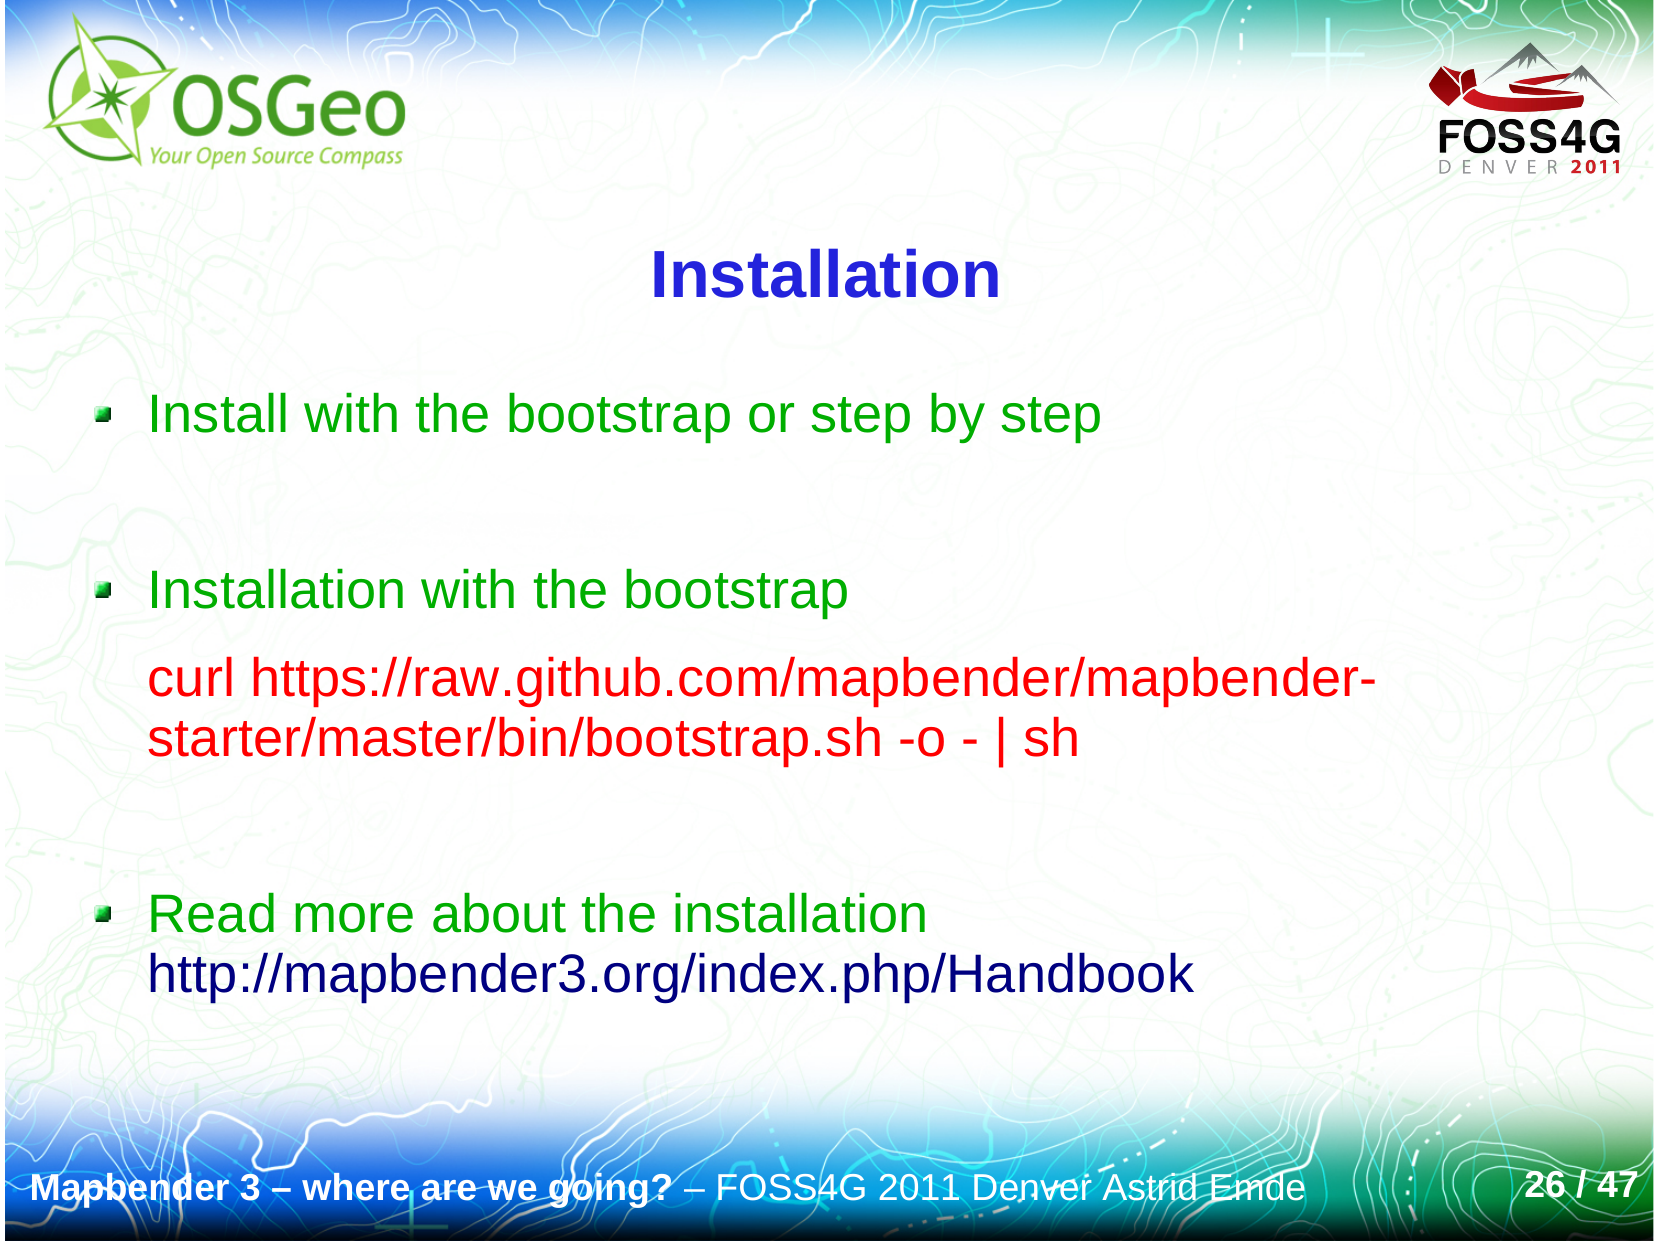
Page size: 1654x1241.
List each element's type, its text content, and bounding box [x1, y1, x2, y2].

picture [5, 0, 1654, 1241]
list Install with the bootstrap or step by step Installation with the bootstrap curl https://raw.github.com/mapbender/mapbender-starter/master/bin/bootstrap.sh -o - | sh Read more about the installationhttp://mapbender3.org/index.php/Handbook [76, 383, 1565, 1188]
title Installation [82, 208, 1571, 342]
